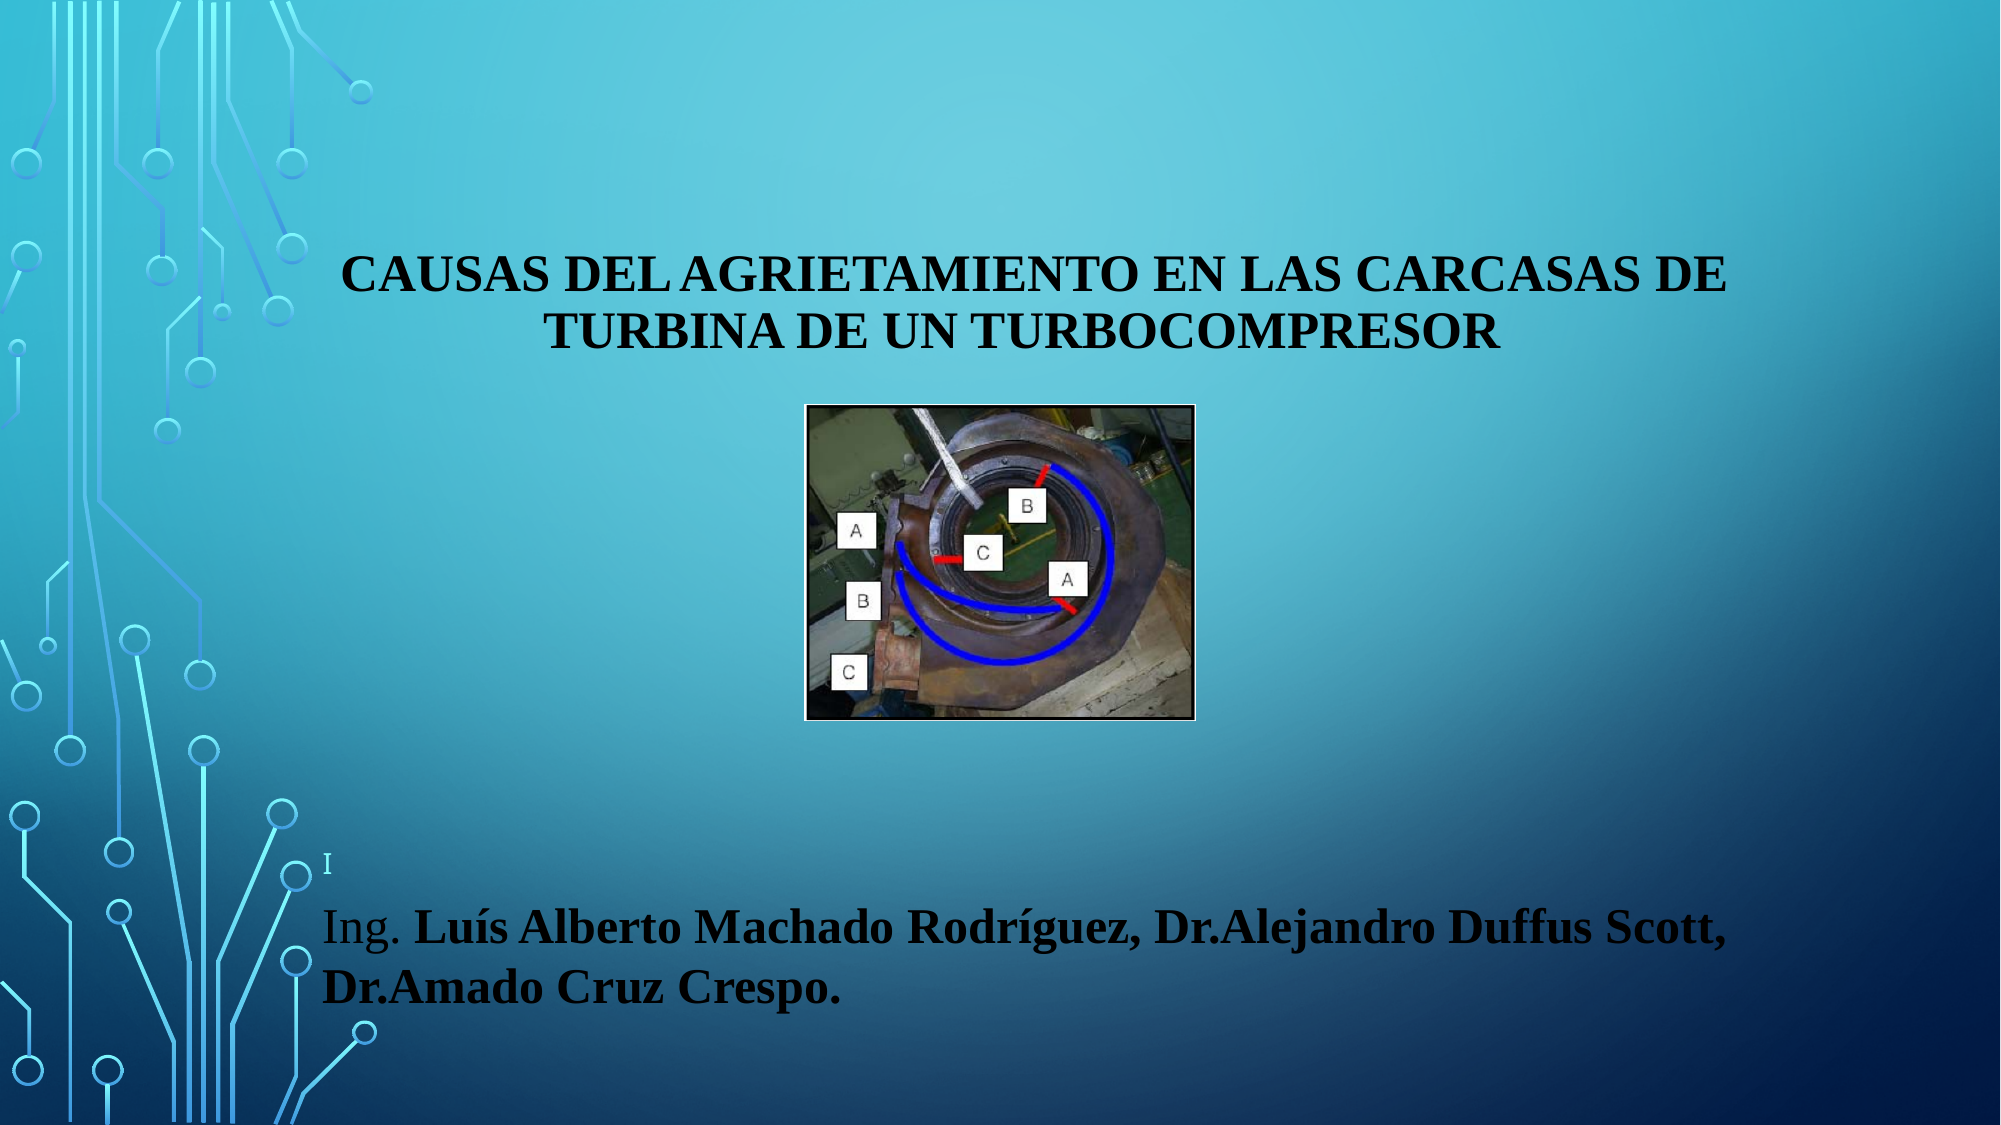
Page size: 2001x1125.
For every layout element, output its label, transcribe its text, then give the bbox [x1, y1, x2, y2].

picture [804, 404, 1196, 721]
text_box Ing. Luís Alberto Machado Rodríguez, Dr.Alejandro Duffus Scott, Dr.Amado Cruz Crespo. [308, 856, 1914, 1021]
title Causas del agrietamiento en las carcasas de turbina de un turbocompresor [307, 184, 1750, 368]
subtitle I [307, 390, 1750, 924]
